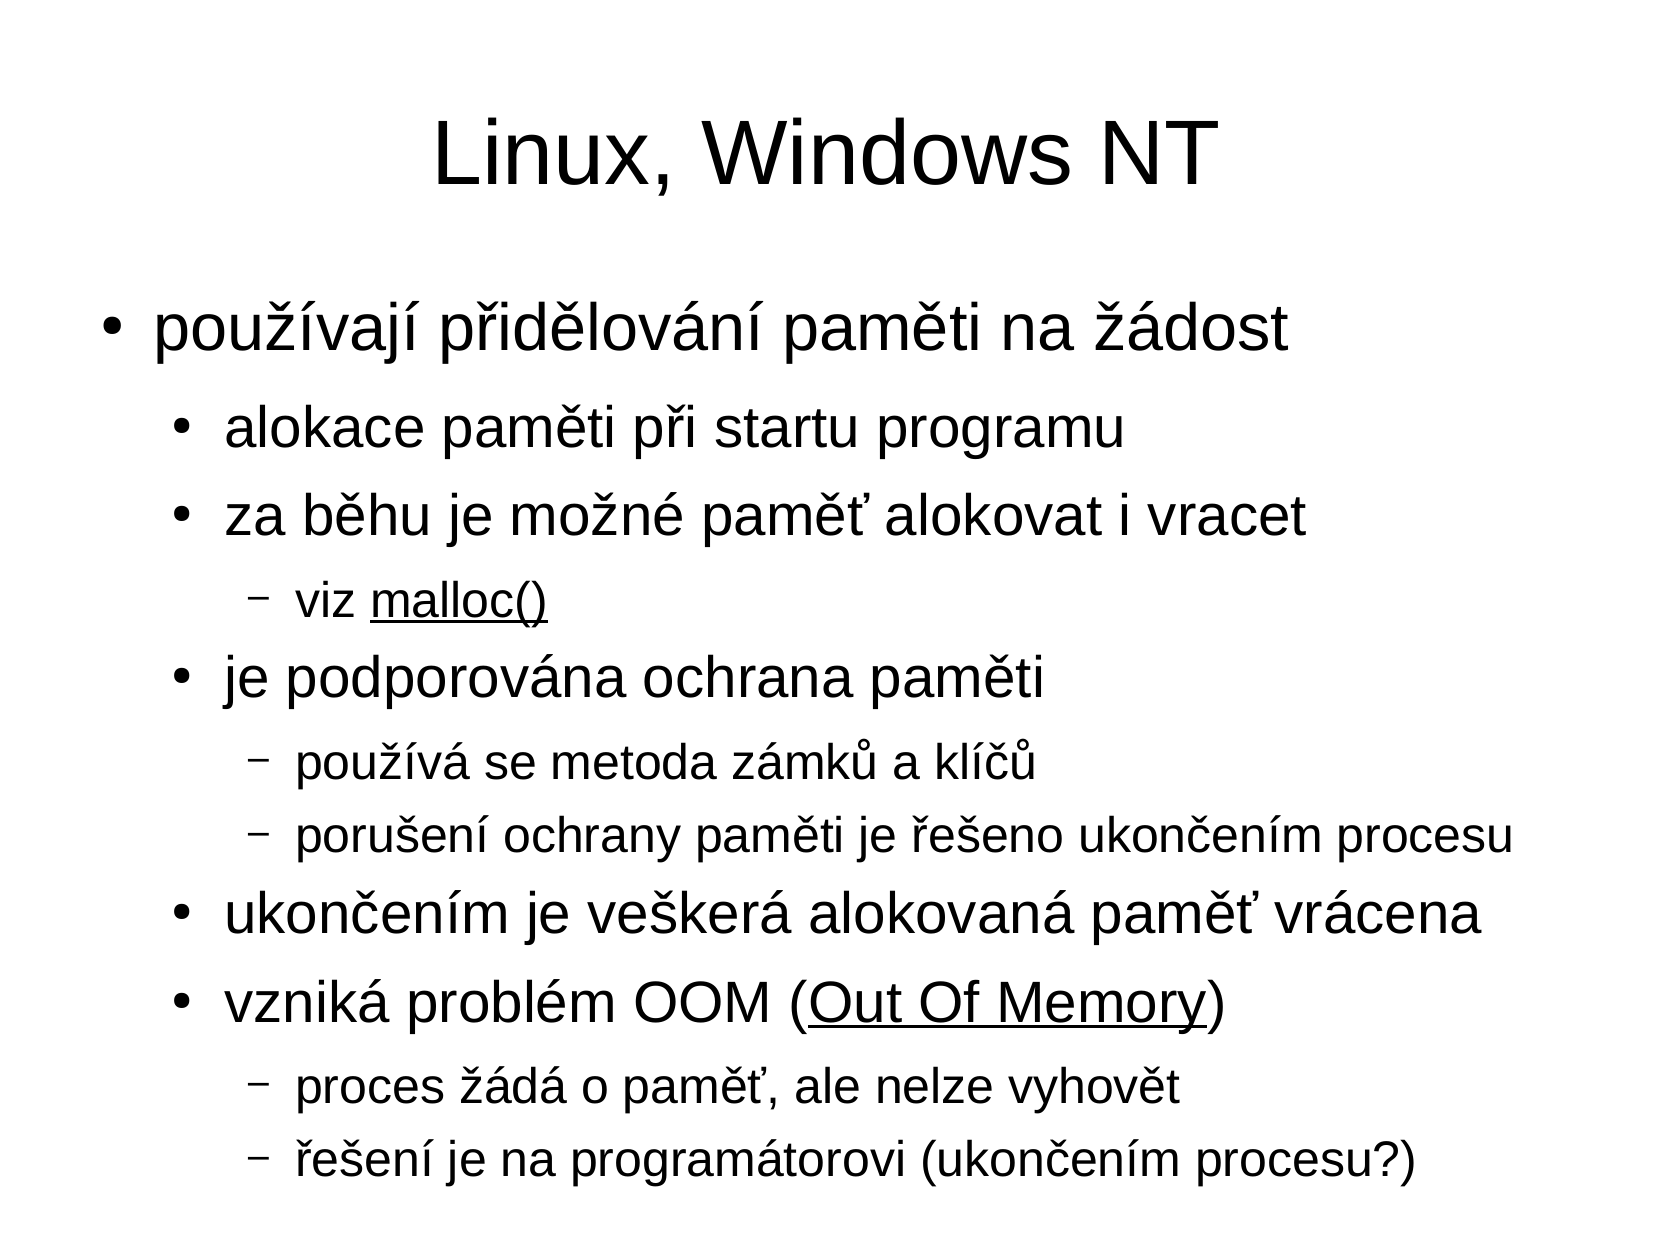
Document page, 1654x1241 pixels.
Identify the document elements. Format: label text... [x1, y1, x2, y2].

title Linux, Windows NT [82, 49, 1571, 257]
list používají přidělování paměti na žádost alokace paměti při startu programu za běhu je možné paměť alokovat i vracet viz malloc() je podporována ochrana paměti používá se metoda zámků a klíčů porušení ochrany paměti je řešeno ukončením procesu ukončením je veškerá alokovaná paměť vrácena vzniká problém OOM (Out Of Memory) proces žádá o paměť, ale nelze vyhovět řešení je na programátorovi (ukončením procesu?) [82, 290, 1571, 1188]
